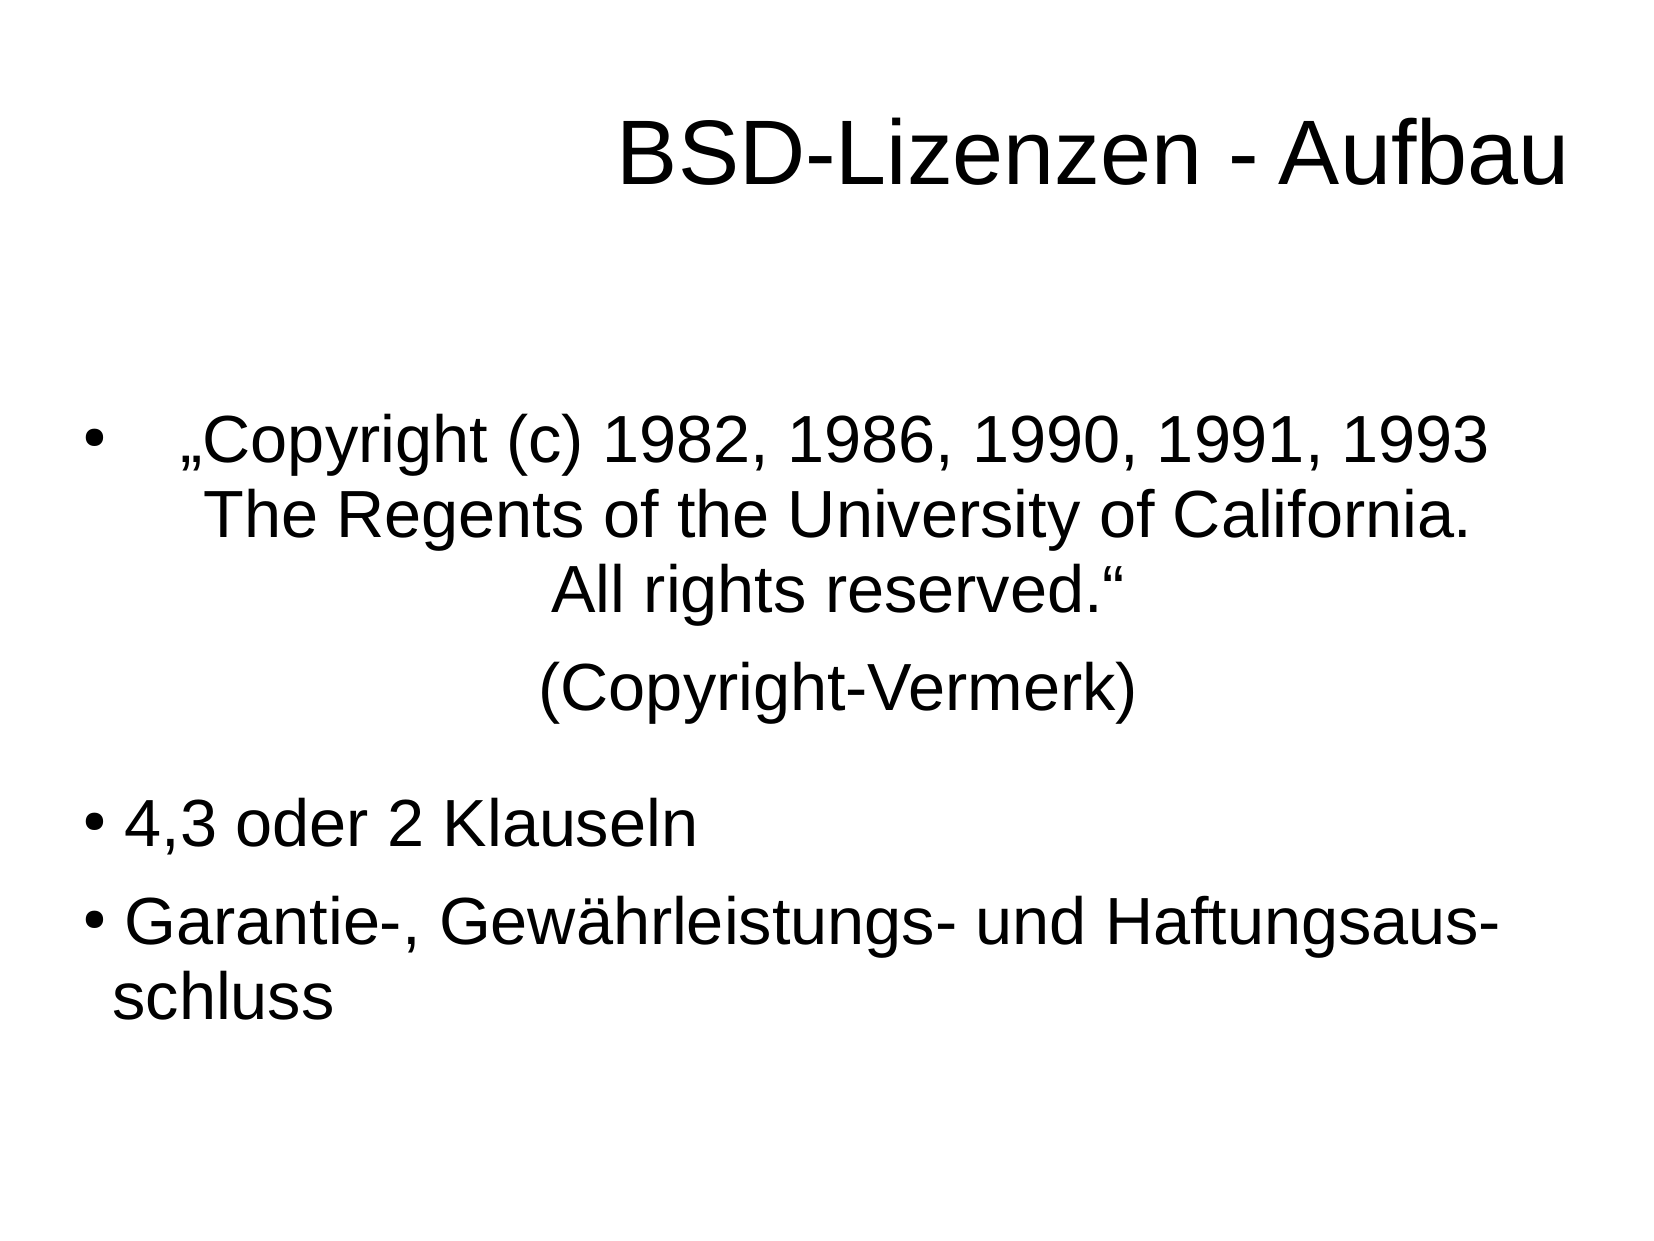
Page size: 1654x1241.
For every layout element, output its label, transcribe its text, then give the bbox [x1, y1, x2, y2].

title BSD-Lizenzen - Aufbau [82, 56, 1571, 250]
subtitle „Copyright (c) 1982, 1986, 1990, 1991, 1993 The Regents of the University of California. All rights reserved.“ (Copyright-Vermerk) 4,3 oder 2 Klauseln Garantie-, Gewährleistungs- und Haftungsaus-schluss [82, 297, 1571, 1102]
